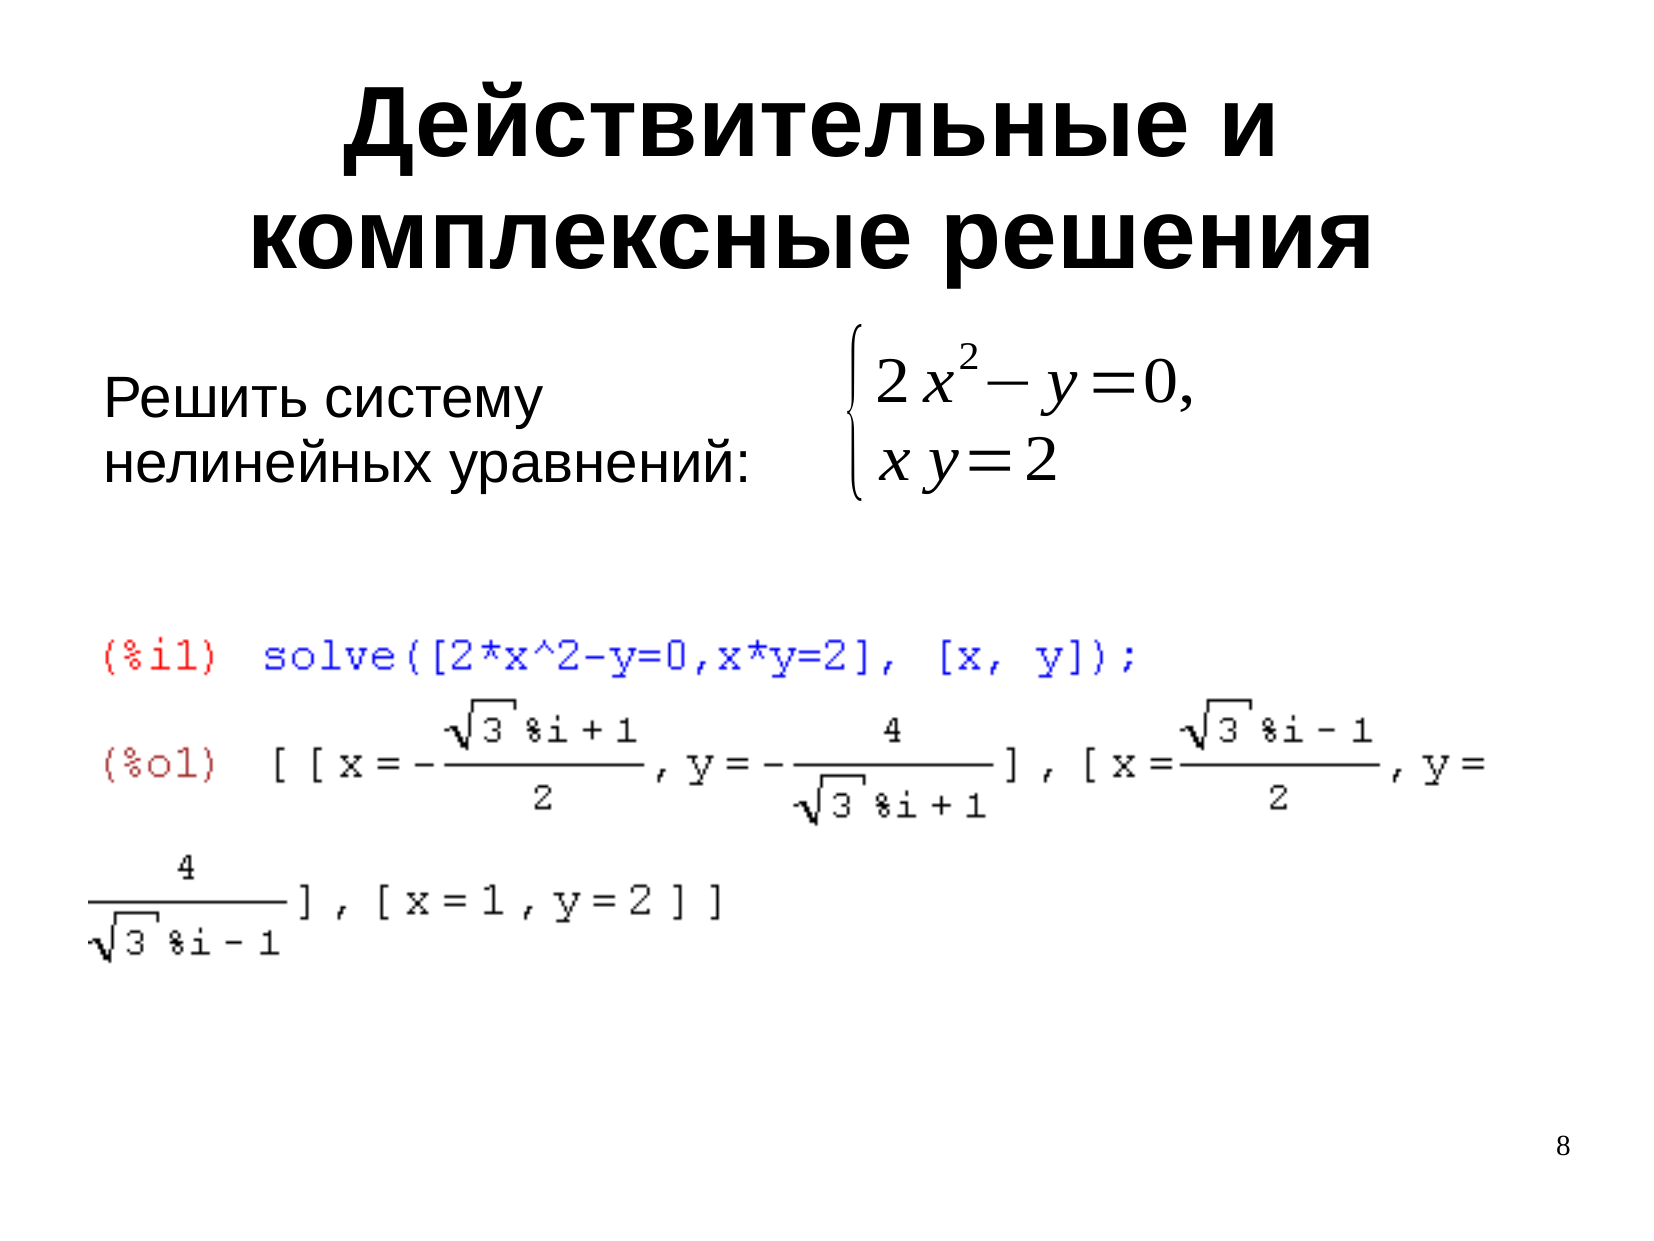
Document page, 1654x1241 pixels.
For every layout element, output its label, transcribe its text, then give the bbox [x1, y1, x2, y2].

picture [88, 560, 1506, 985]
text_box Решить систему нелинейных уравнений: [88, 357, 768, 503]
chart [826, 324, 1211, 502]
text_box Действительные и комплексные решения [88, 59, 1536, 298]
